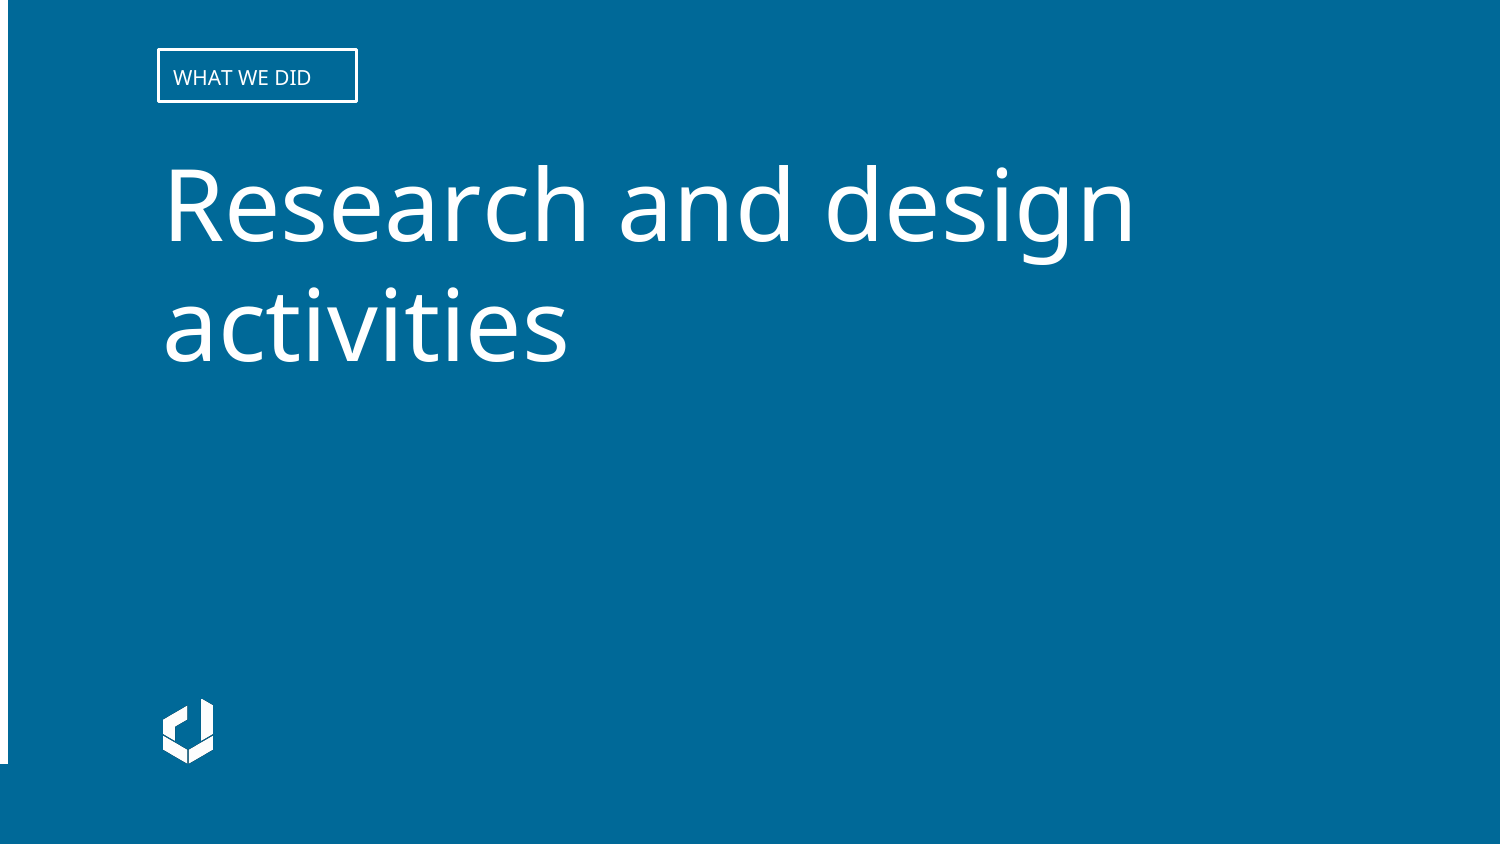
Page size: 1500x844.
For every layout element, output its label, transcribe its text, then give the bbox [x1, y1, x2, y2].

text_box WHAT WE DID [158, 49, 357, 102]
title Research and design activities [147, 126, 1396, 615]
